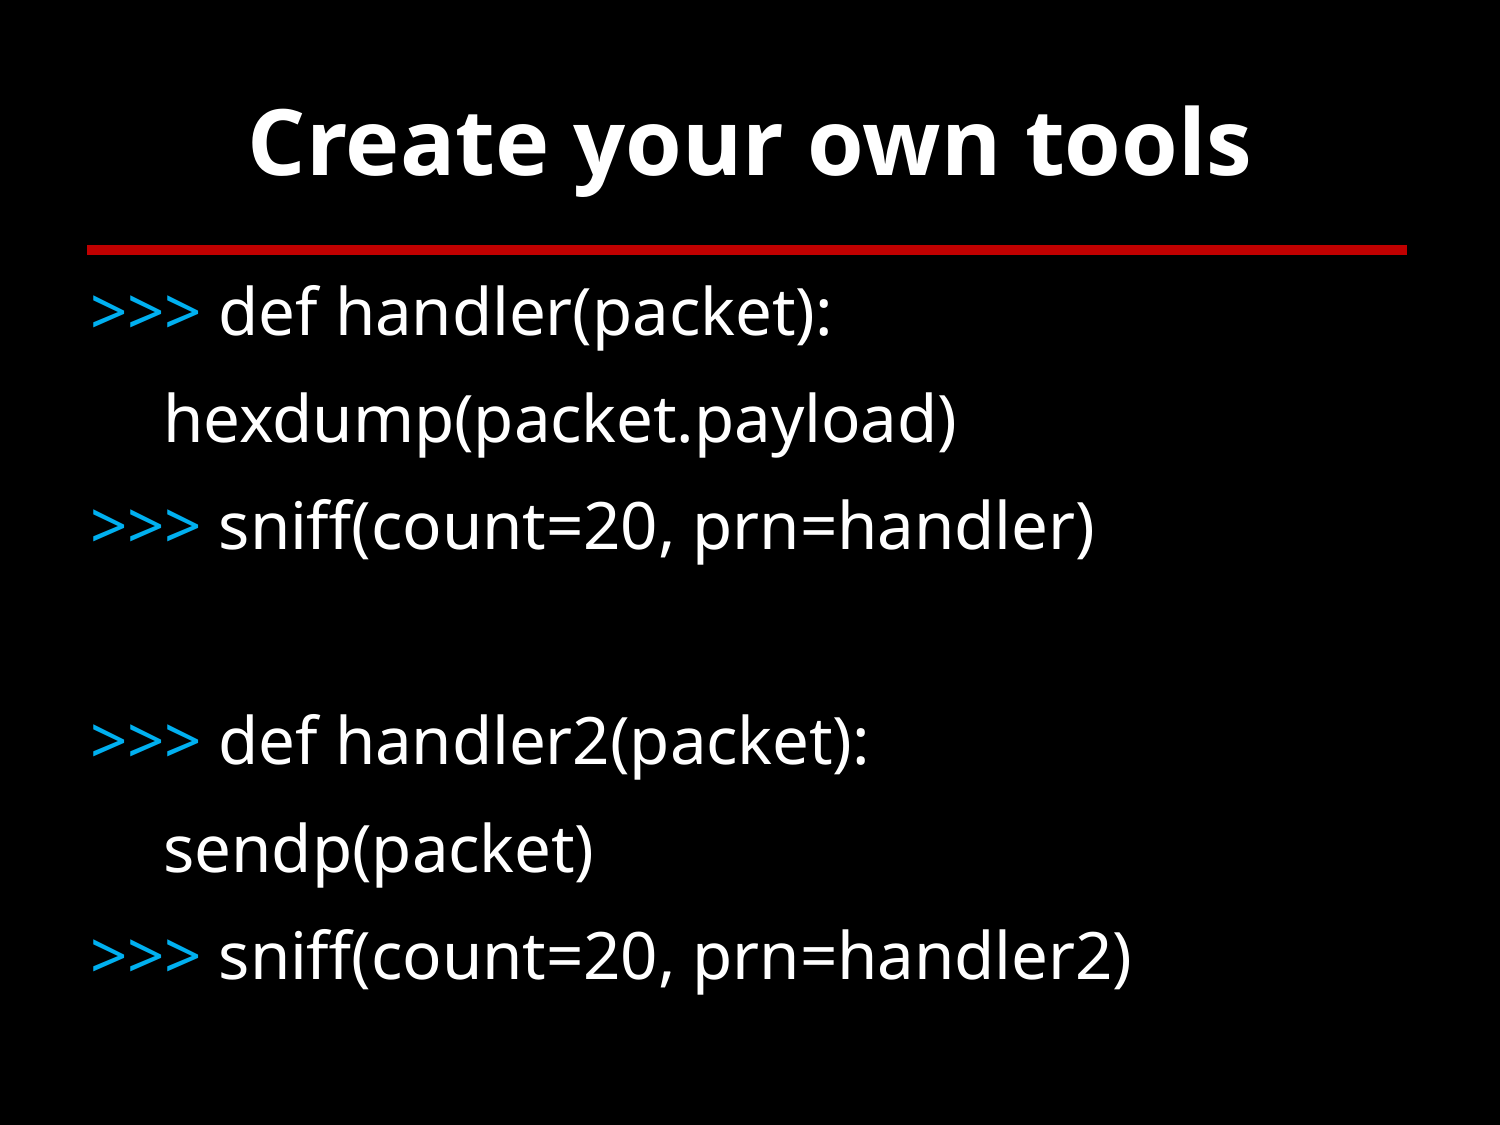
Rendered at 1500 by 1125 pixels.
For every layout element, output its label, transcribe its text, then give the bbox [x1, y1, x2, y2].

list >>> def handler(packet): hexdump(packet.payload) >>> sniff(count=20, prn=handler) >>> def handler2(packet): sendp(packet) >>> sniff(count=20, prn=handler2) [75, 262, 1425, 1005]
title Create your own tools [75, 45, 1425, 233]
